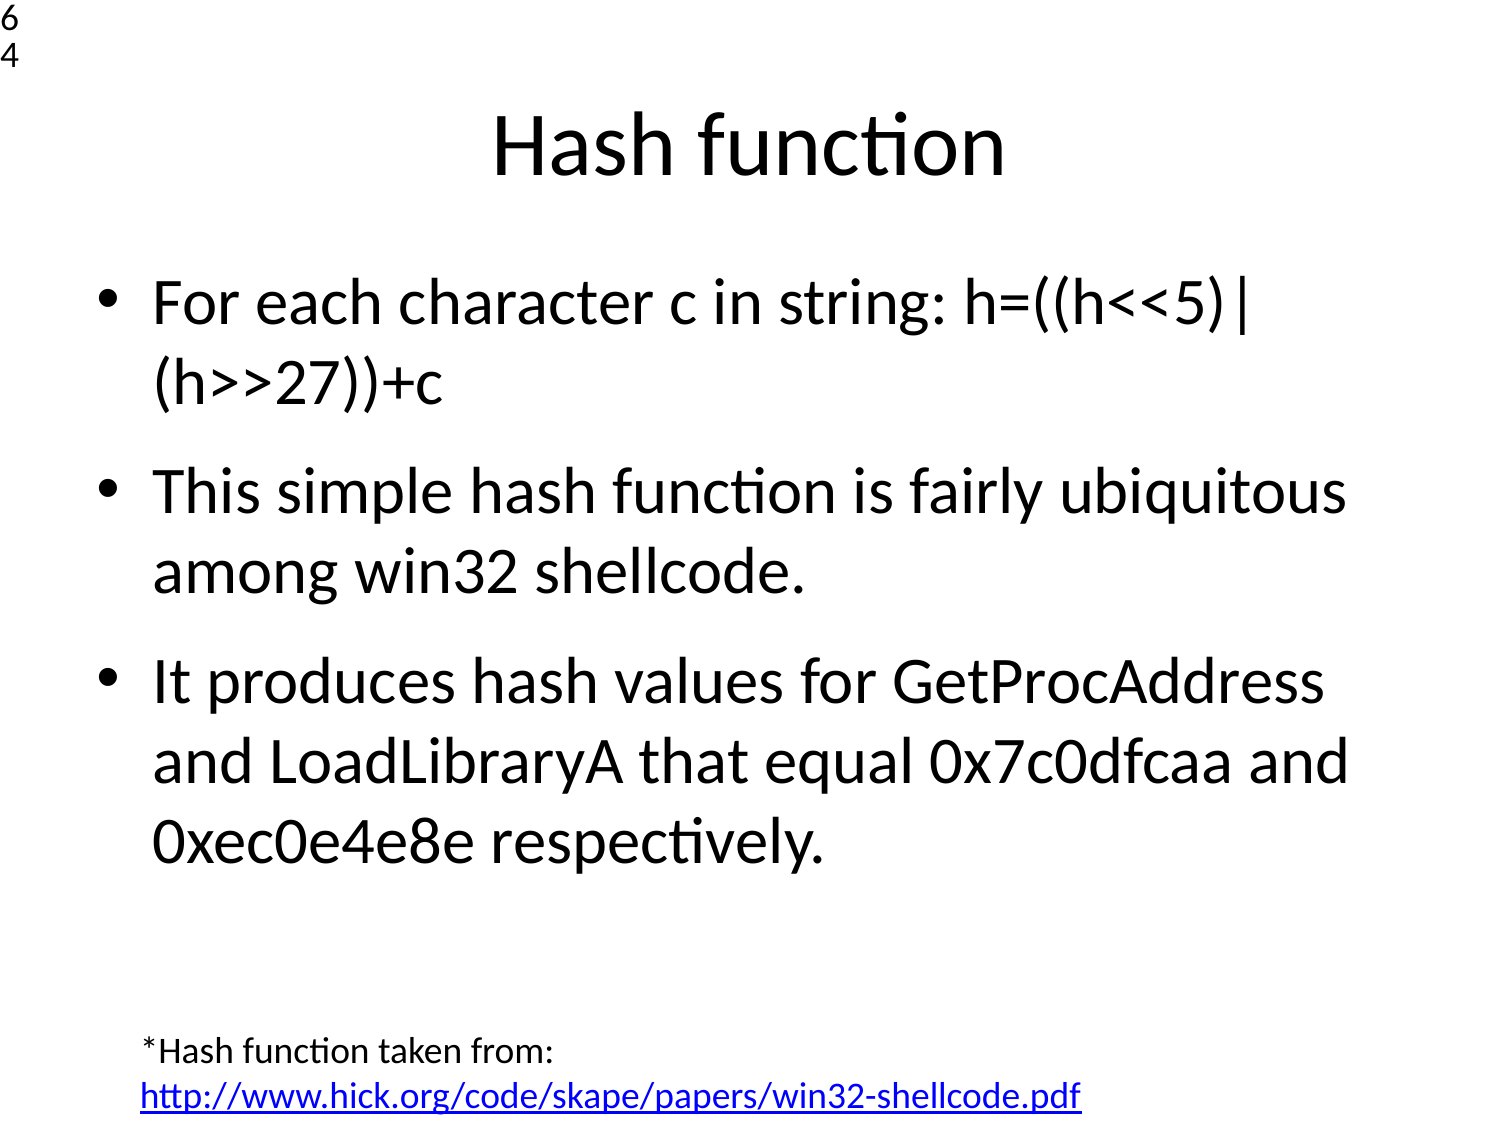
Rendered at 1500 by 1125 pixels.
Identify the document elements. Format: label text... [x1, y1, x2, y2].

list For each character c in string: h=((h<<5)|(h>>27))+c This simple hash function is fairly ubiquitous among win32 shellcode. It produces hash values for GetProcAddress and LoadLibraryA that equal 0x7c0dfcaa and 0xec0e4e8e respectively. [81, 249, 1432, 993]
text_box *Hash function taken from: http://www.hick.org/code/skape/papers/win32-shellcode.pdf [124, 1018, 1388, 1124]
title Hash function [75, 45, 1425, 233]
